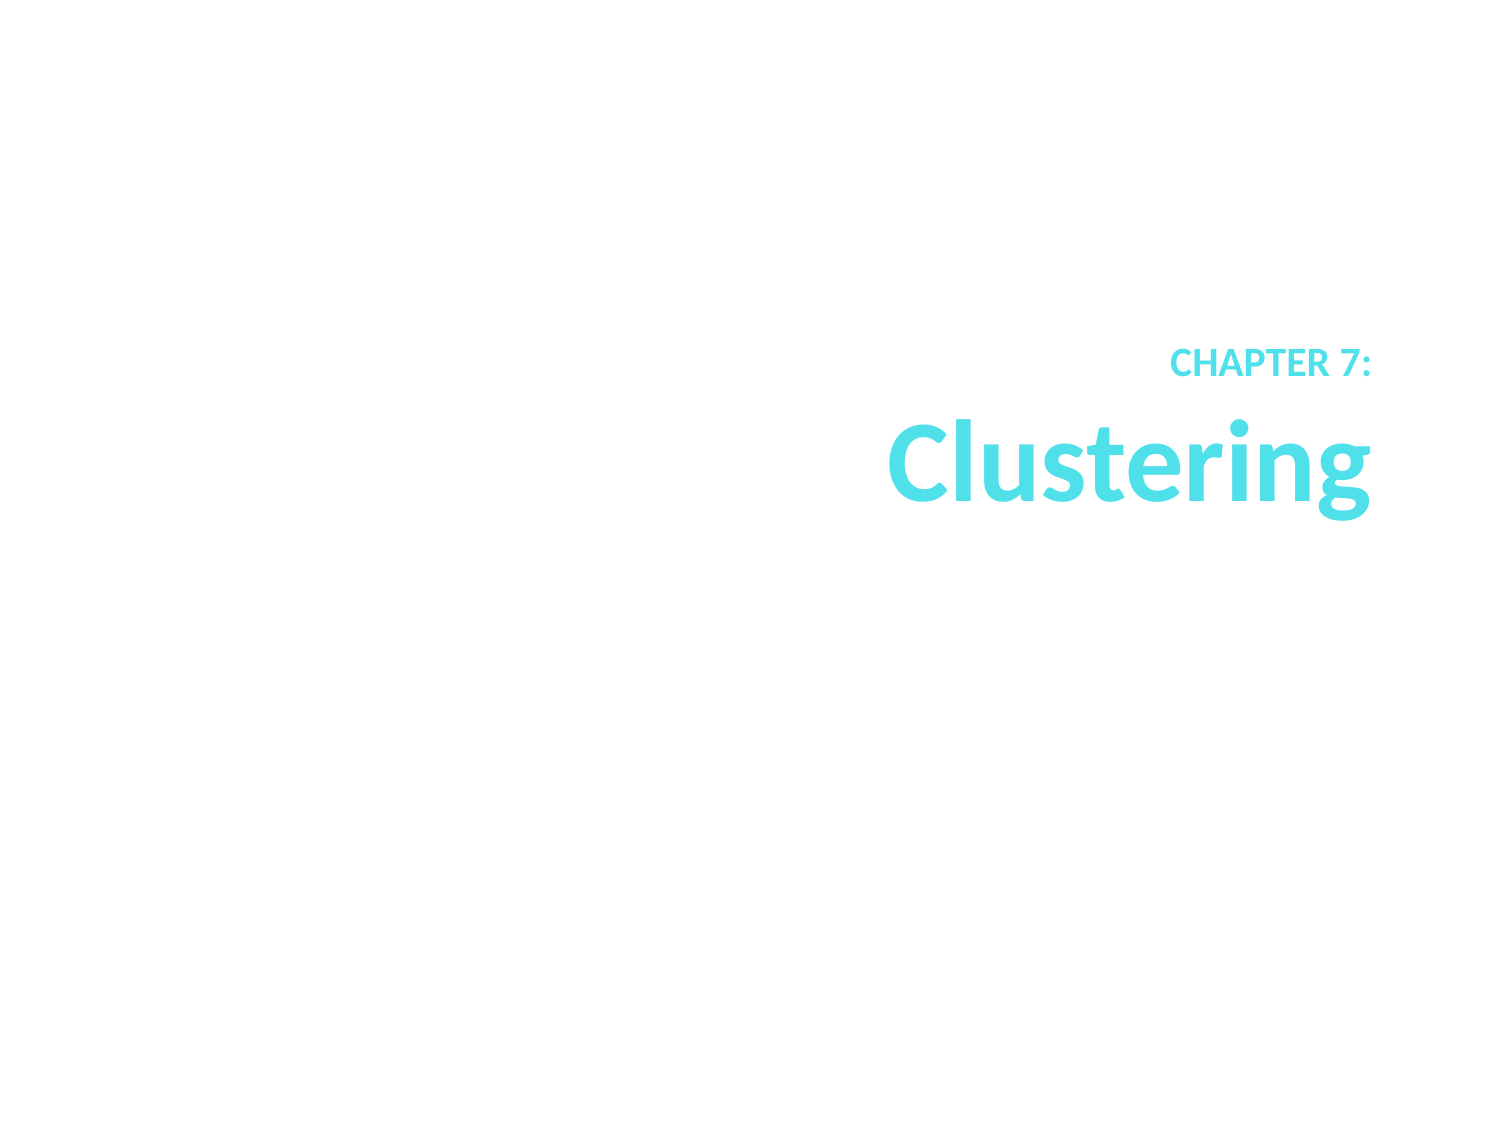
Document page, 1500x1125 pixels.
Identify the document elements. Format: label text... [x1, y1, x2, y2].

title CHAPTER 7: Clustering [87, 224, 1376, 525]
